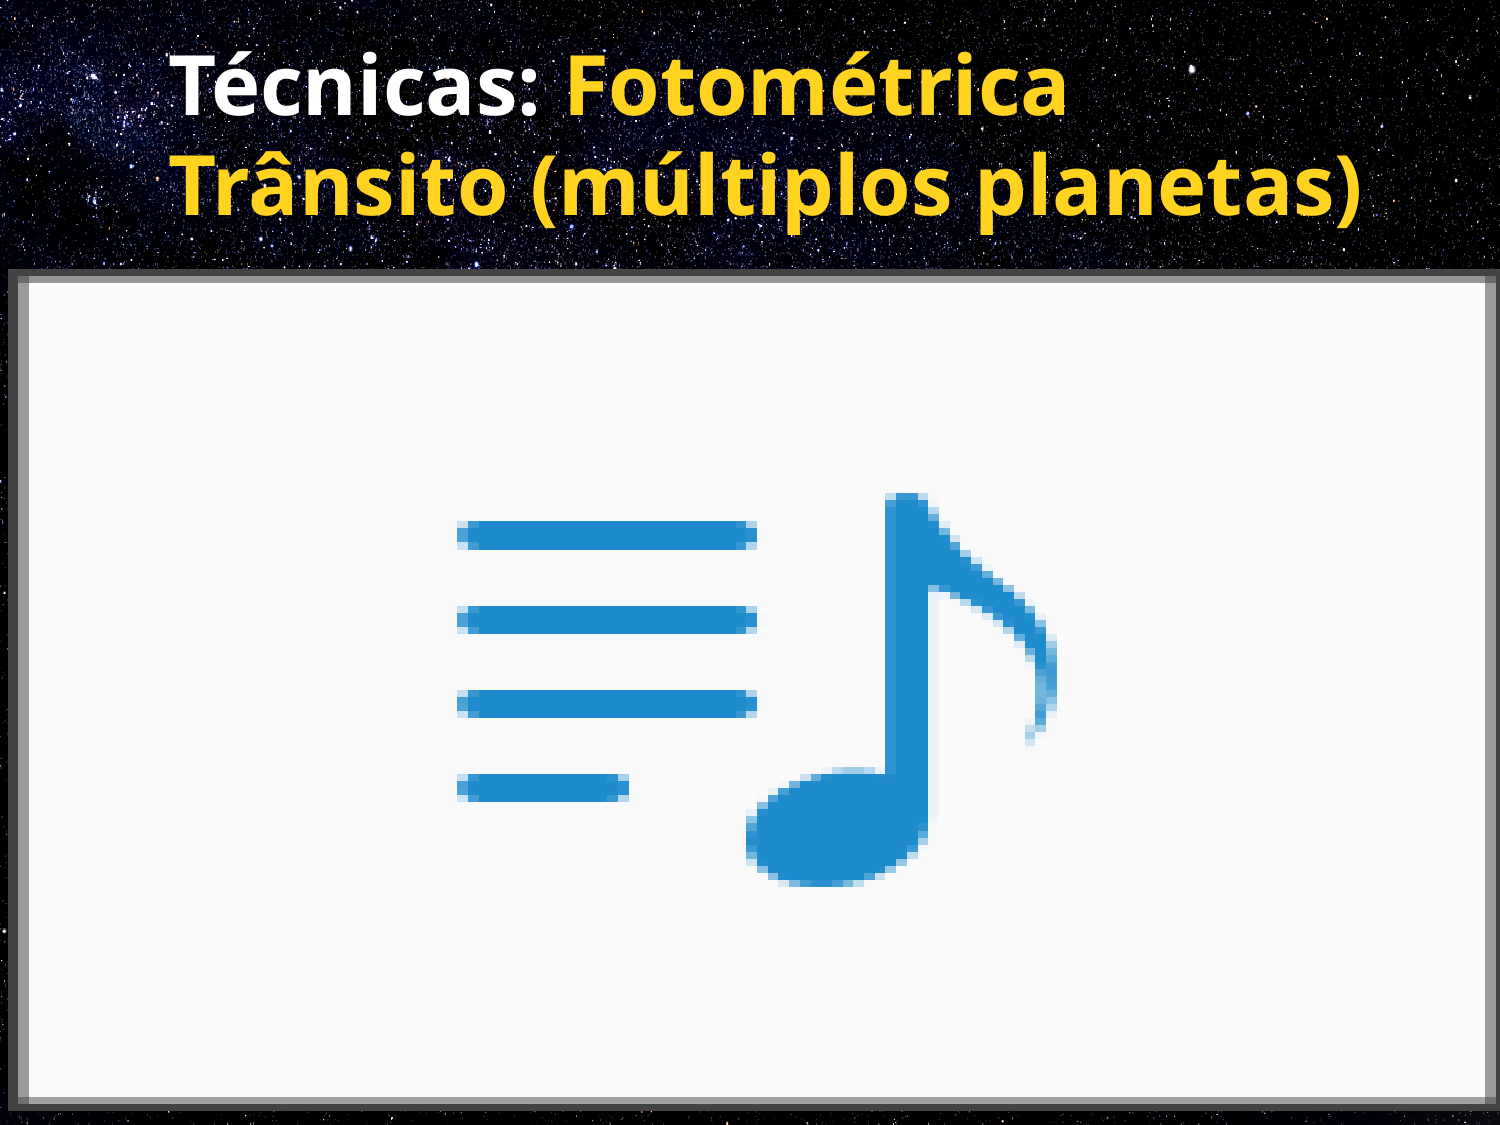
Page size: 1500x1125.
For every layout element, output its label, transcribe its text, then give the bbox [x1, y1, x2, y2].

picture [0, 0, 1500, 1125]
text_box [7, 268, 1500, 1113]
title Técnicas: Fotométrica Trânsito (múltiplos planetas) [153, 11, 1429, 253]
